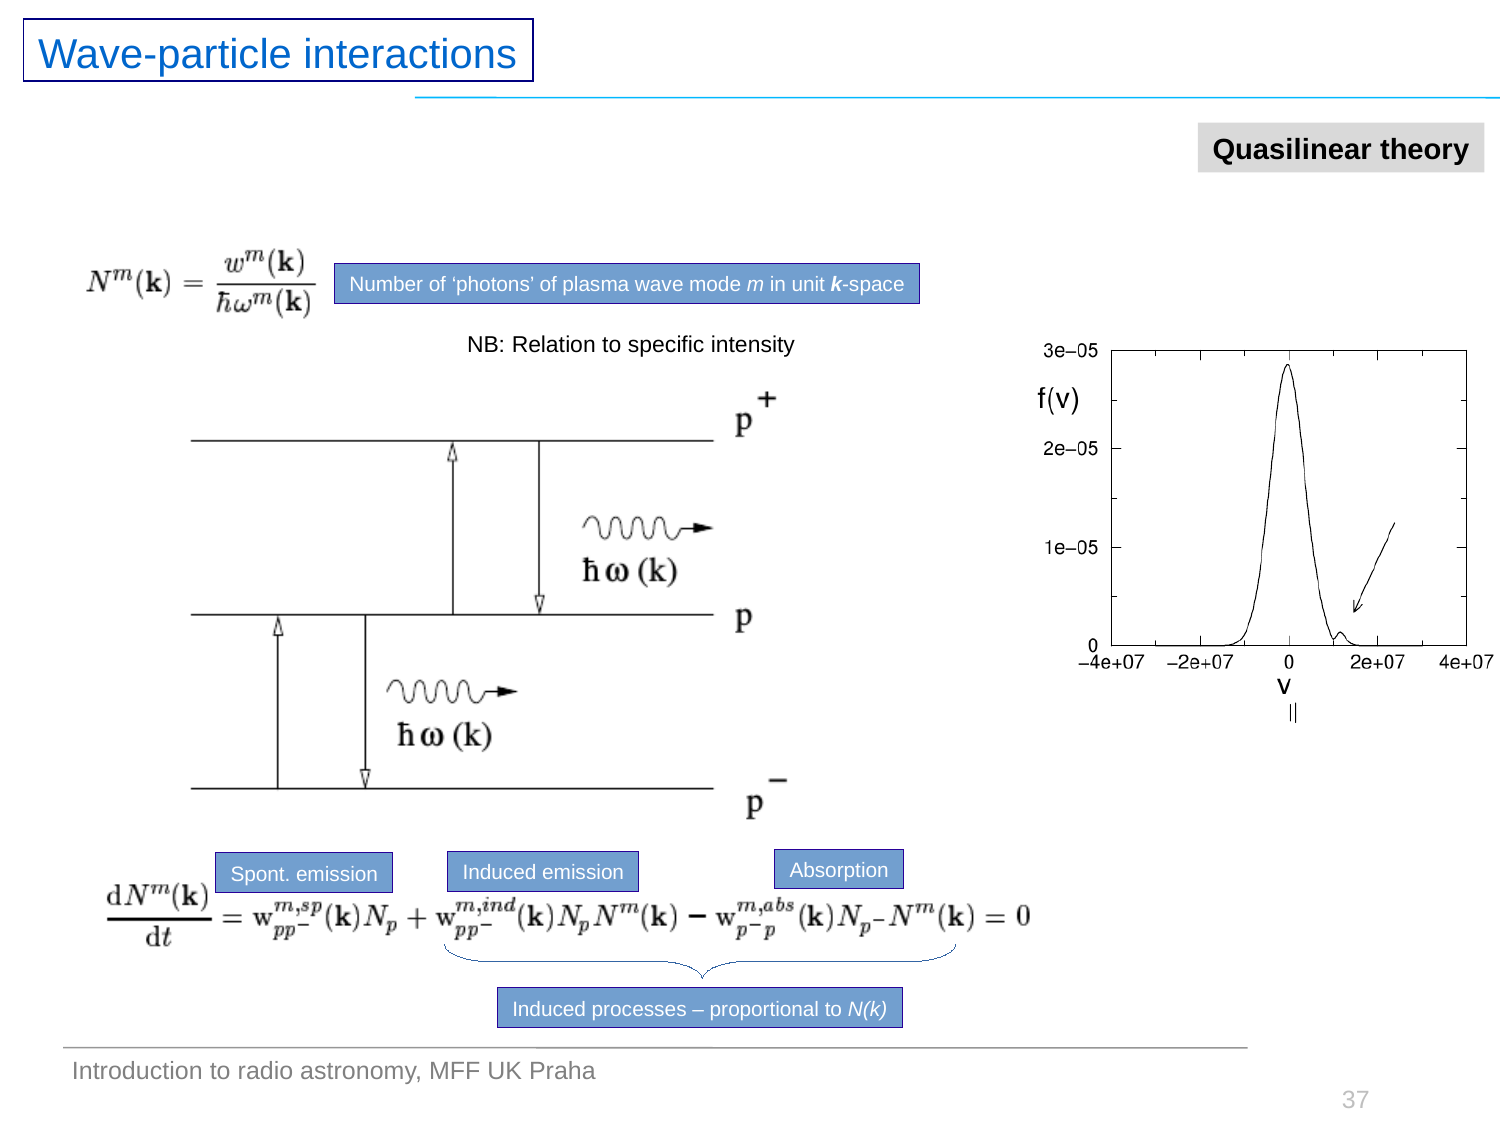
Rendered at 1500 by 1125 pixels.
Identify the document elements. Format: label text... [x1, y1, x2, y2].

text_box Absorption [774, 849, 904, 889]
text_box NB: Relation to specific intensity [452, 324, 811, 365]
text_box Induced processes – proportional to N(k) [497, 987, 903, 1028]
text_box Wave-particle interactions [23, 18, 534, 81]
picture [1008, 289, 1500, 740]
text_box Spont. emission [215, 852, 393, 893]
picture [71, 225, 335, 333]
text_box Quasilinear theory [1197, 122, 1485, 173]
text_box Number of ‘photons’ of plasma wave mode m in unit k-space [334, 263, 920, 304]
picture [84, 864, 1033, 964]
picture [41, 373, 878, 843]
slide_number <number> [1327, 1075, 1487, 1122]
text_box Induced emission [447, 851, 639, 892]
